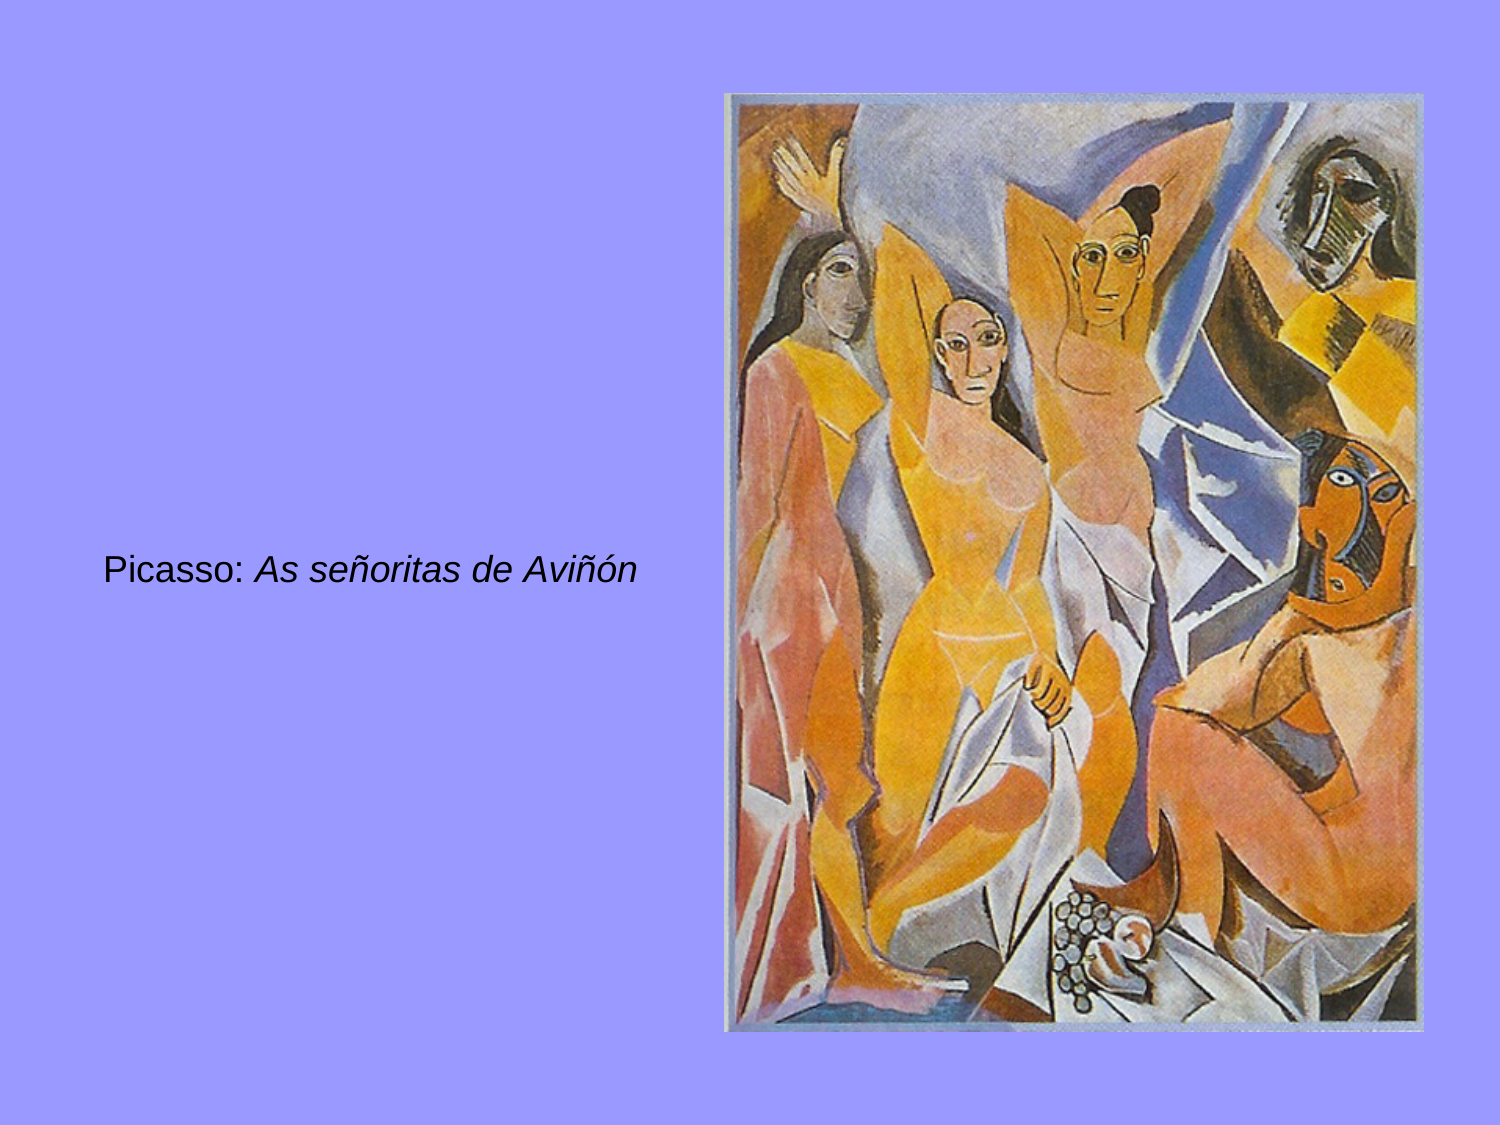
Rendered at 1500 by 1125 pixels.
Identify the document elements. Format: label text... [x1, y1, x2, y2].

picture [724, 93, 1424, 1032]
text_box Picasso: As señoritas de Aviñón [88, 537, 653, 599]
